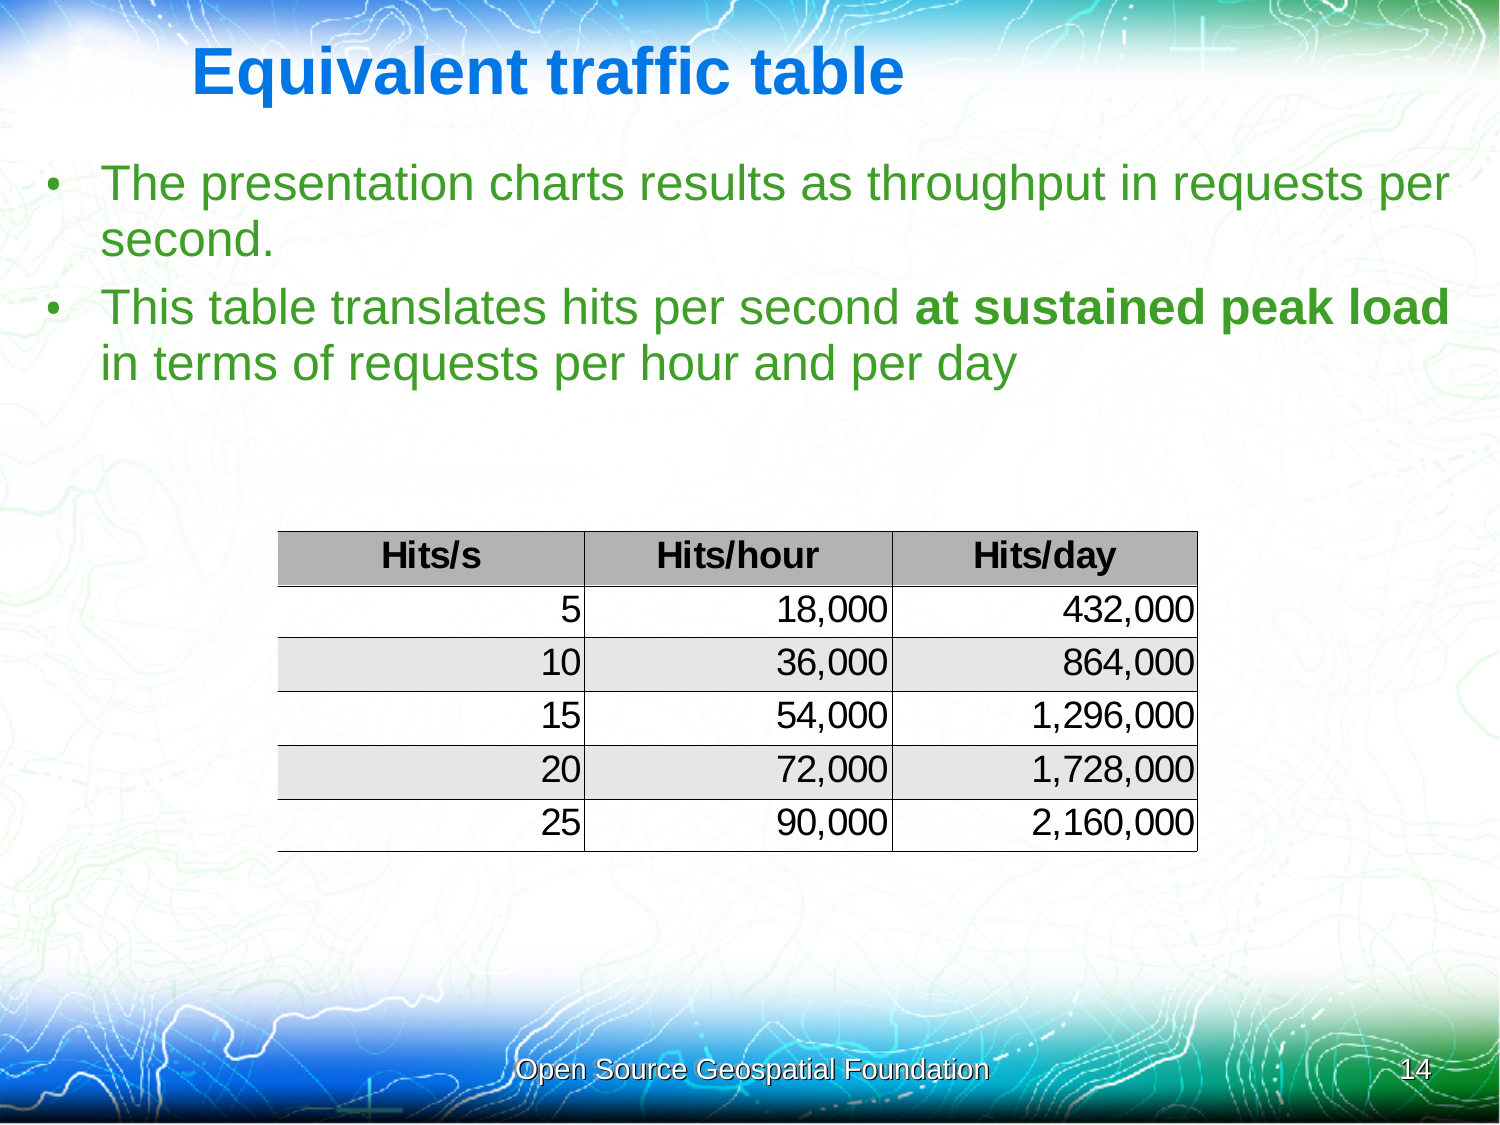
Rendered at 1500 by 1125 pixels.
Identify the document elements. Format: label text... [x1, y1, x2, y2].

list The presentation charts results as throughput in requests per second. This table translates hits per second at sustained peak load in terms of requests per hour and per day [29, 147, 1477, 443]
title Equivalent traffic table [177, 20, 1477, 122]
picture [0, 0, 1500, 1125]
